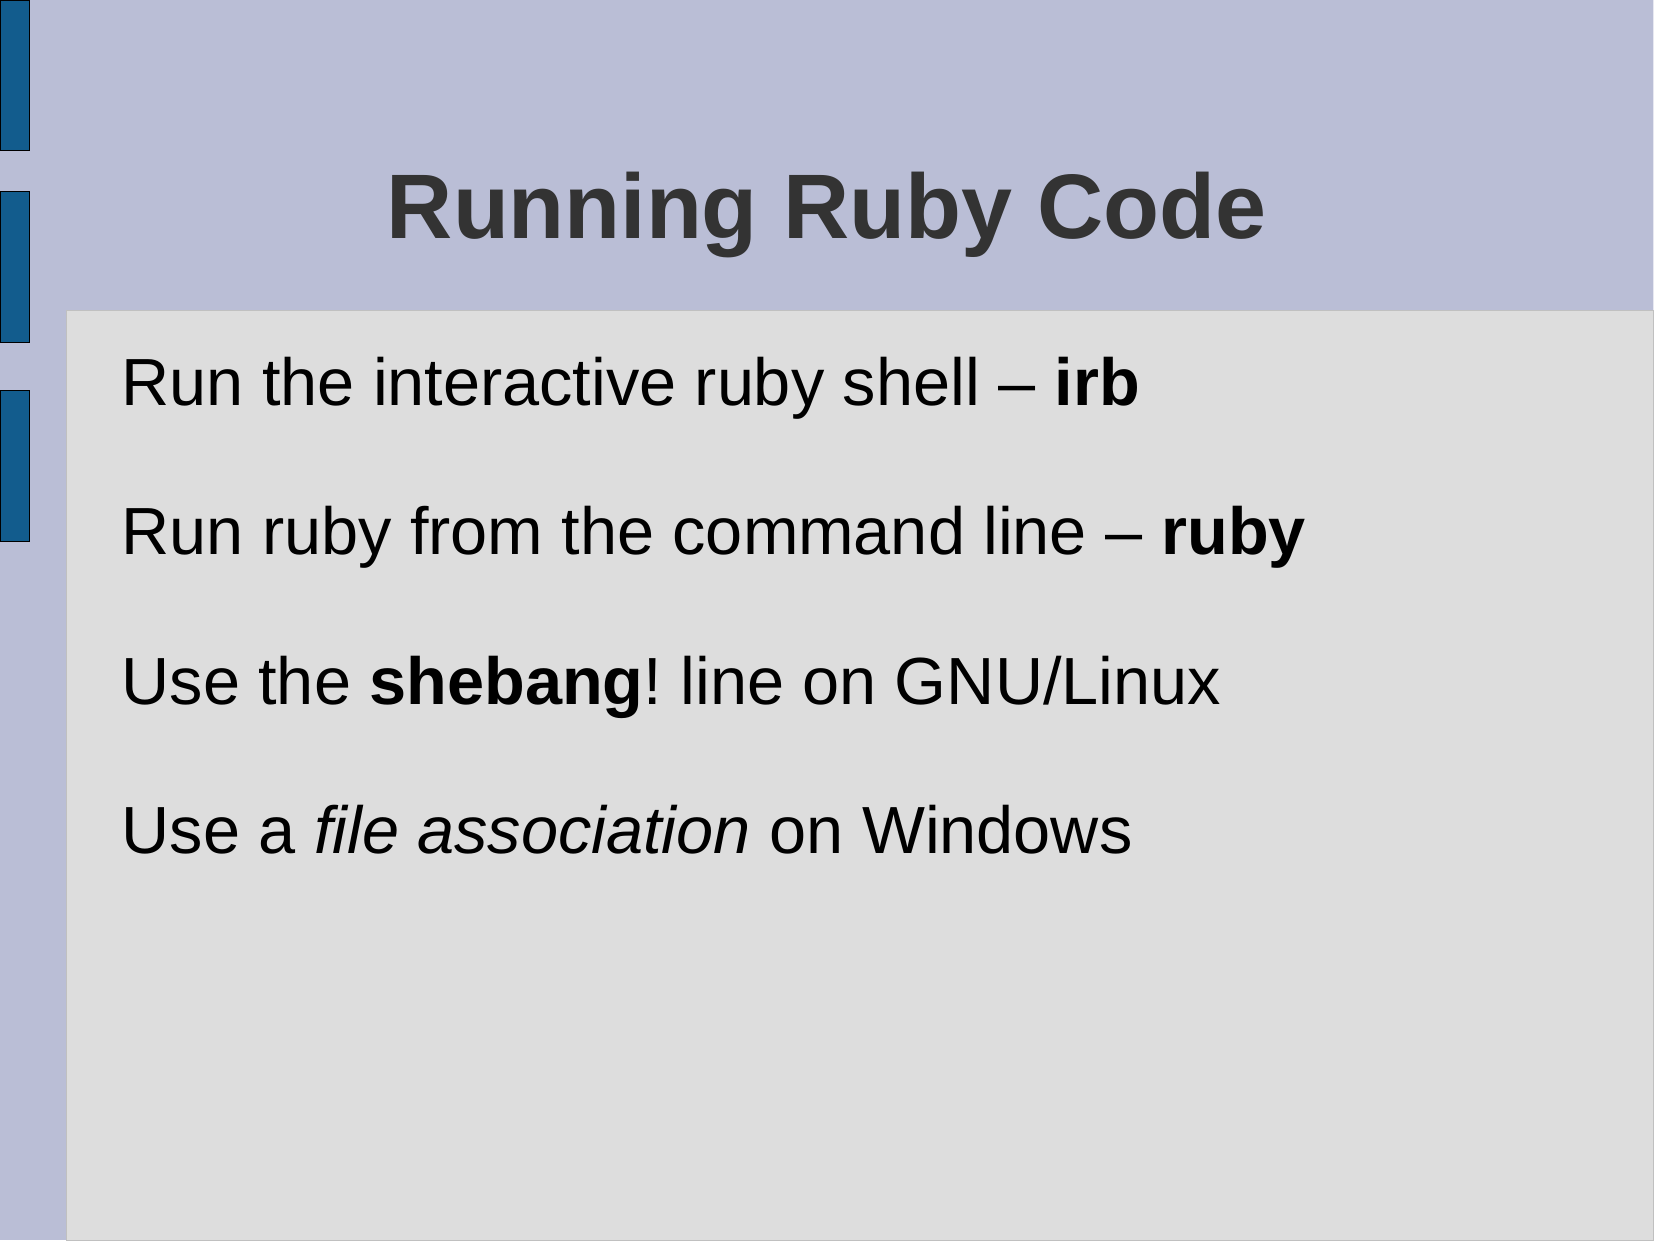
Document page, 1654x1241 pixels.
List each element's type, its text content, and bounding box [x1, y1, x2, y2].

list Run the interactive ruby shell – irb Run ruby from the command line – ruby Use the shebang! line on GNU/Linux Use a file association on Windows [121, 344, 1534, 1127]
title Running Ruby Code [121, 102, 1534, 311]
